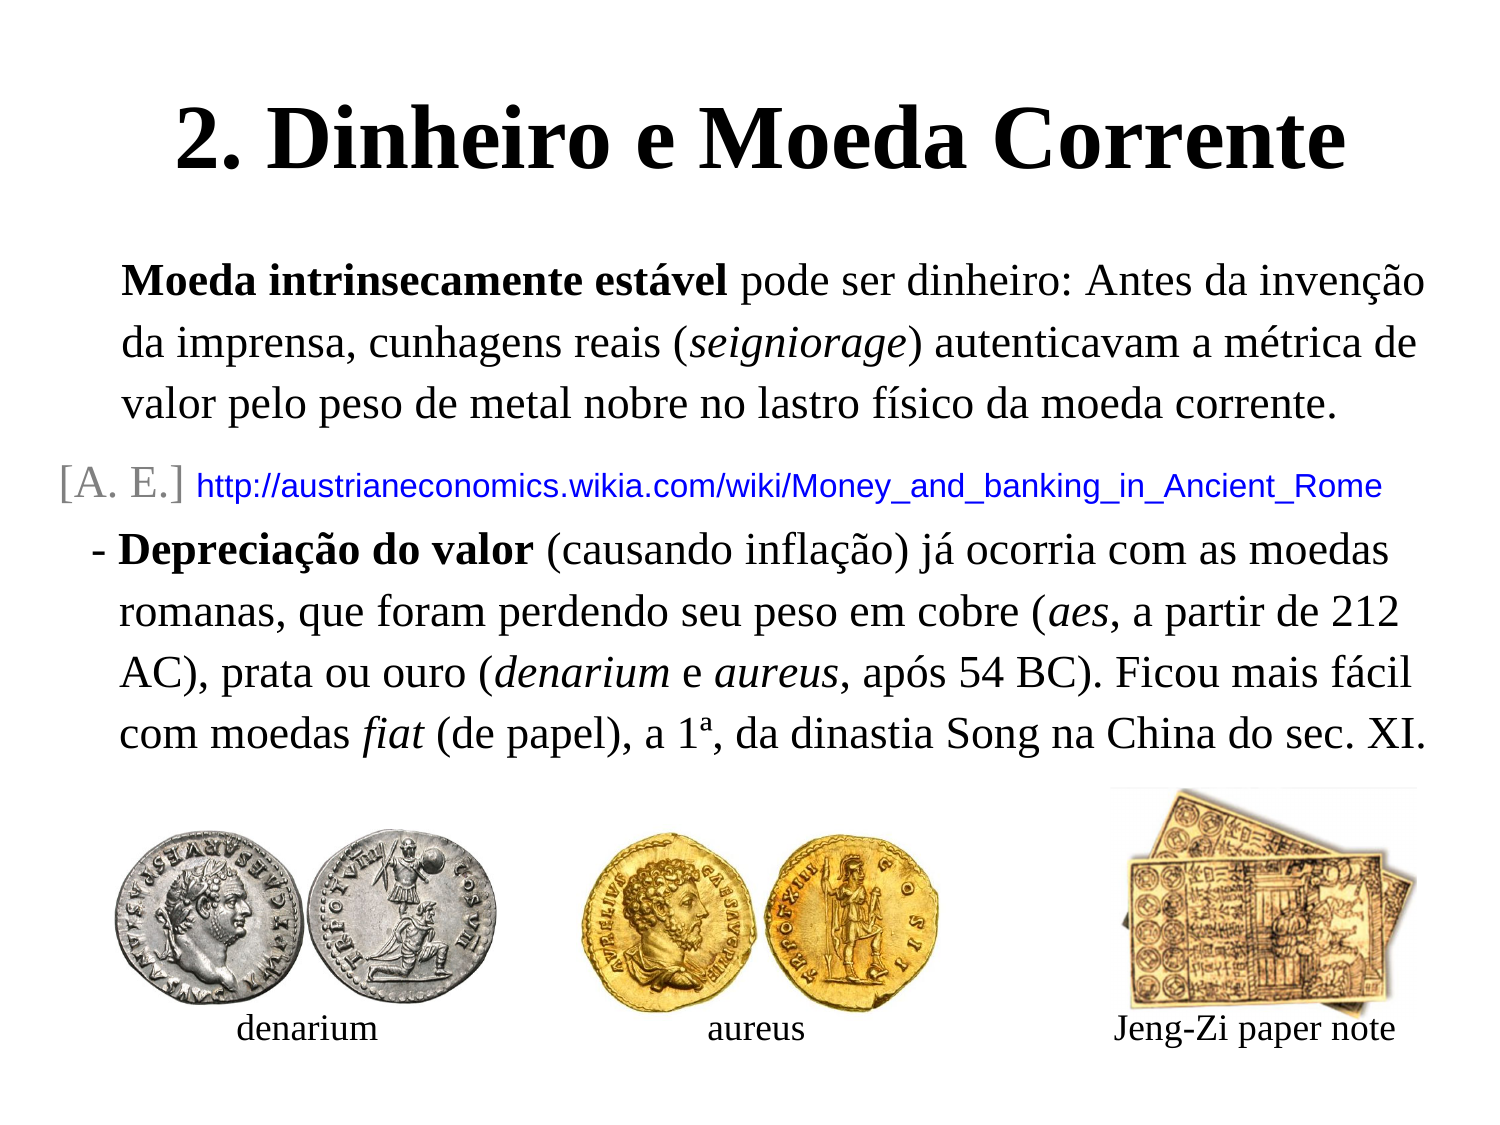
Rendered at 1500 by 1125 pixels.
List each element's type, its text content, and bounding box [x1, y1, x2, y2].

picture [1110, 787, 1417, 1020]
text_box denarium [236, 1006, 379, 1049]
text_box aureus [707, 1006, 806, 1049]
picture [113, 827, 498, 1007]
text_box Moeda intrinsecamente estável pode ser dinheiro: Antes da invenção da imprensa, cunhagens reais (seigniorage) autenticavam a métrica de valor pelo peso de metal nobre no lastro físico da moeda corrente. [A. E.] http://austrianeconomics.wikia.com/wiki/Money_and_banking_in_Ancient_Rome - Depreciação do valor (causando inflação) já ocorria com as moedas romanas, que foram perdendo seu peso em cobre (aes, a partir de 212 AC), prata ou ouro (denarium e aureus, após 54 BC). Ficou mais fácil com moedas fiat (de papel), a 1ª, da dinastia Song na China do sec. XI. [56, 244, 1442, 759]
picture [576, 824, 949, 1022]
title 2. Dinheiro e Moeda Corrente [97, 63, 1426, 214]
text_box Jeng-Zi paper note [1113, 1006, 1397, 1049]
